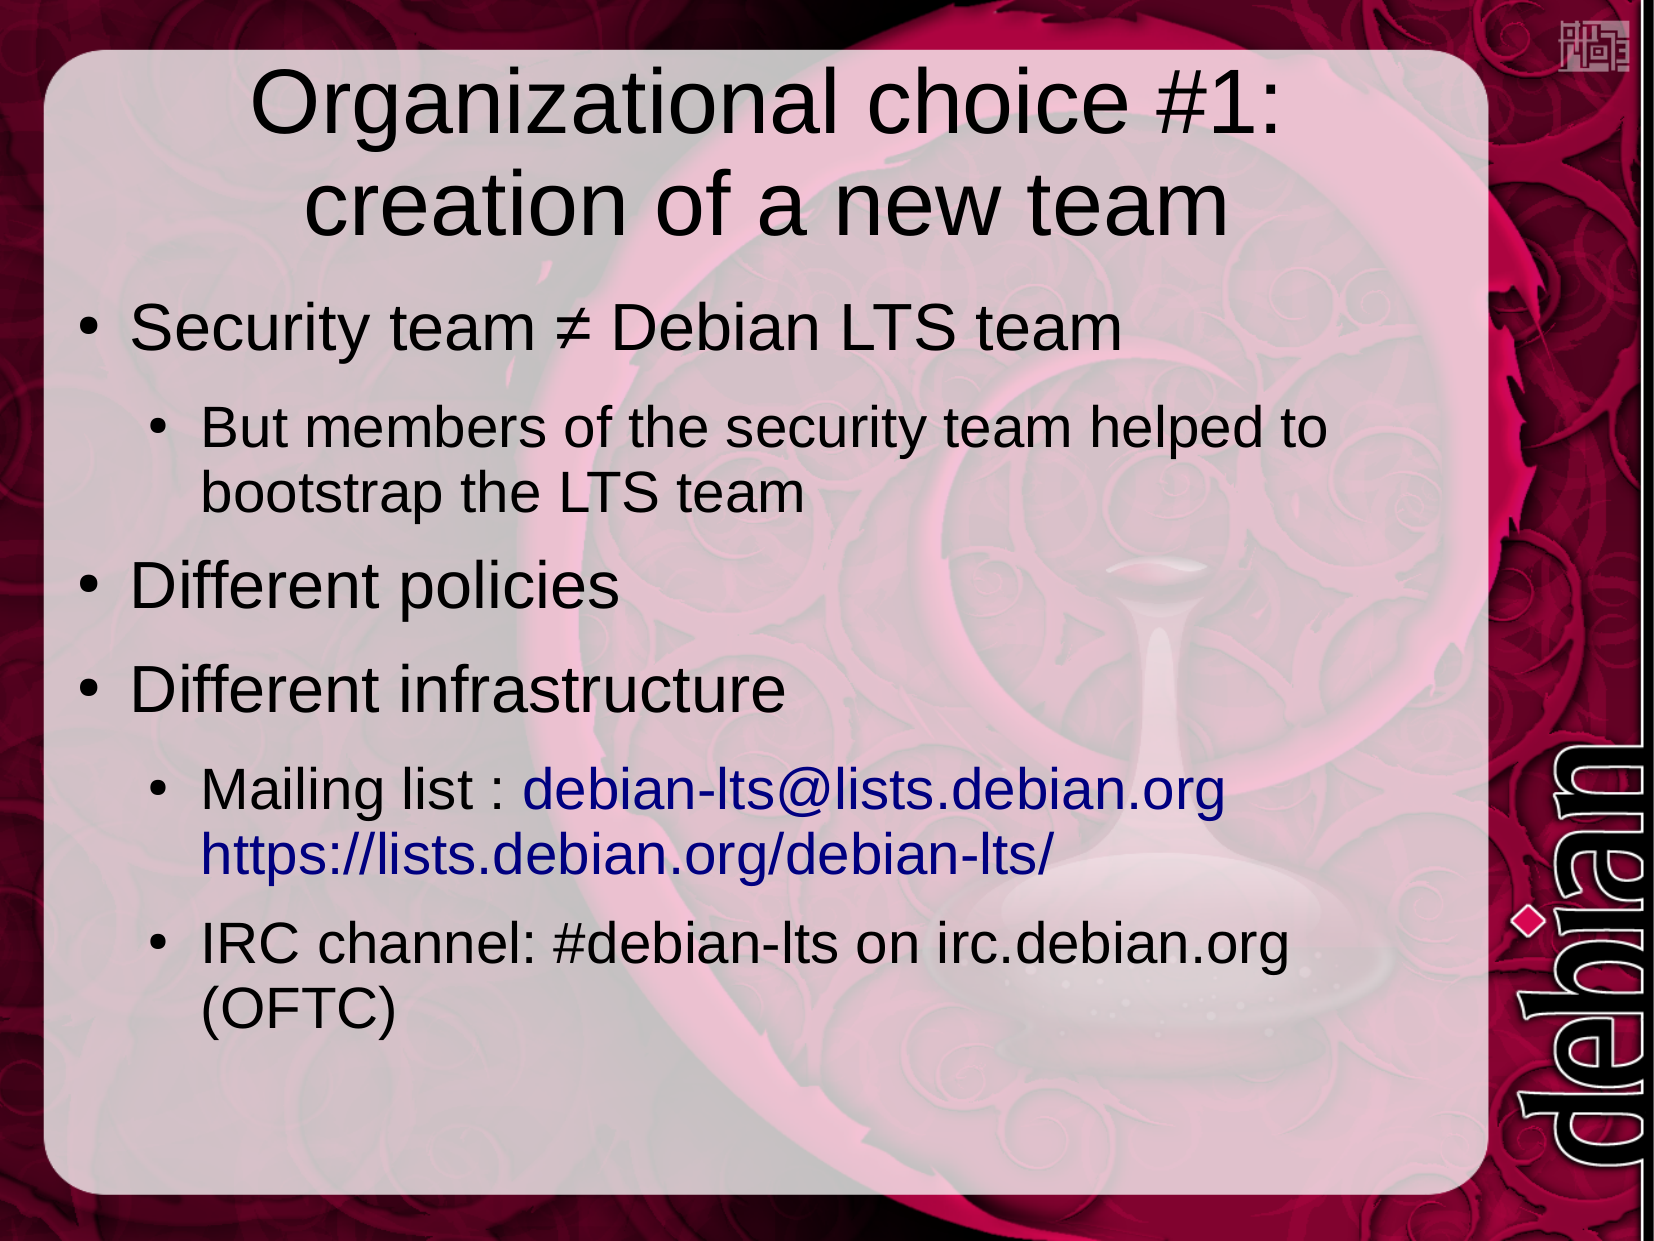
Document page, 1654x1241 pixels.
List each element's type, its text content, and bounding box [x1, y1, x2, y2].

picture [0, 0, 1654, 1241]
title Organizational choice #1: creation of a new team [59, 49, 1477, 257]
list Security team ≠ Debian LTS team But members of the security team helped to bootstrap the LTS team Different policies Different infrastructure Mailing list : debian-lts@lists.debian.org https://lists.debian.org/debian-lts/ IRC channel: #debian-lts on irc.debian.org (OFTC) [59, 290, 1477, 1109]
